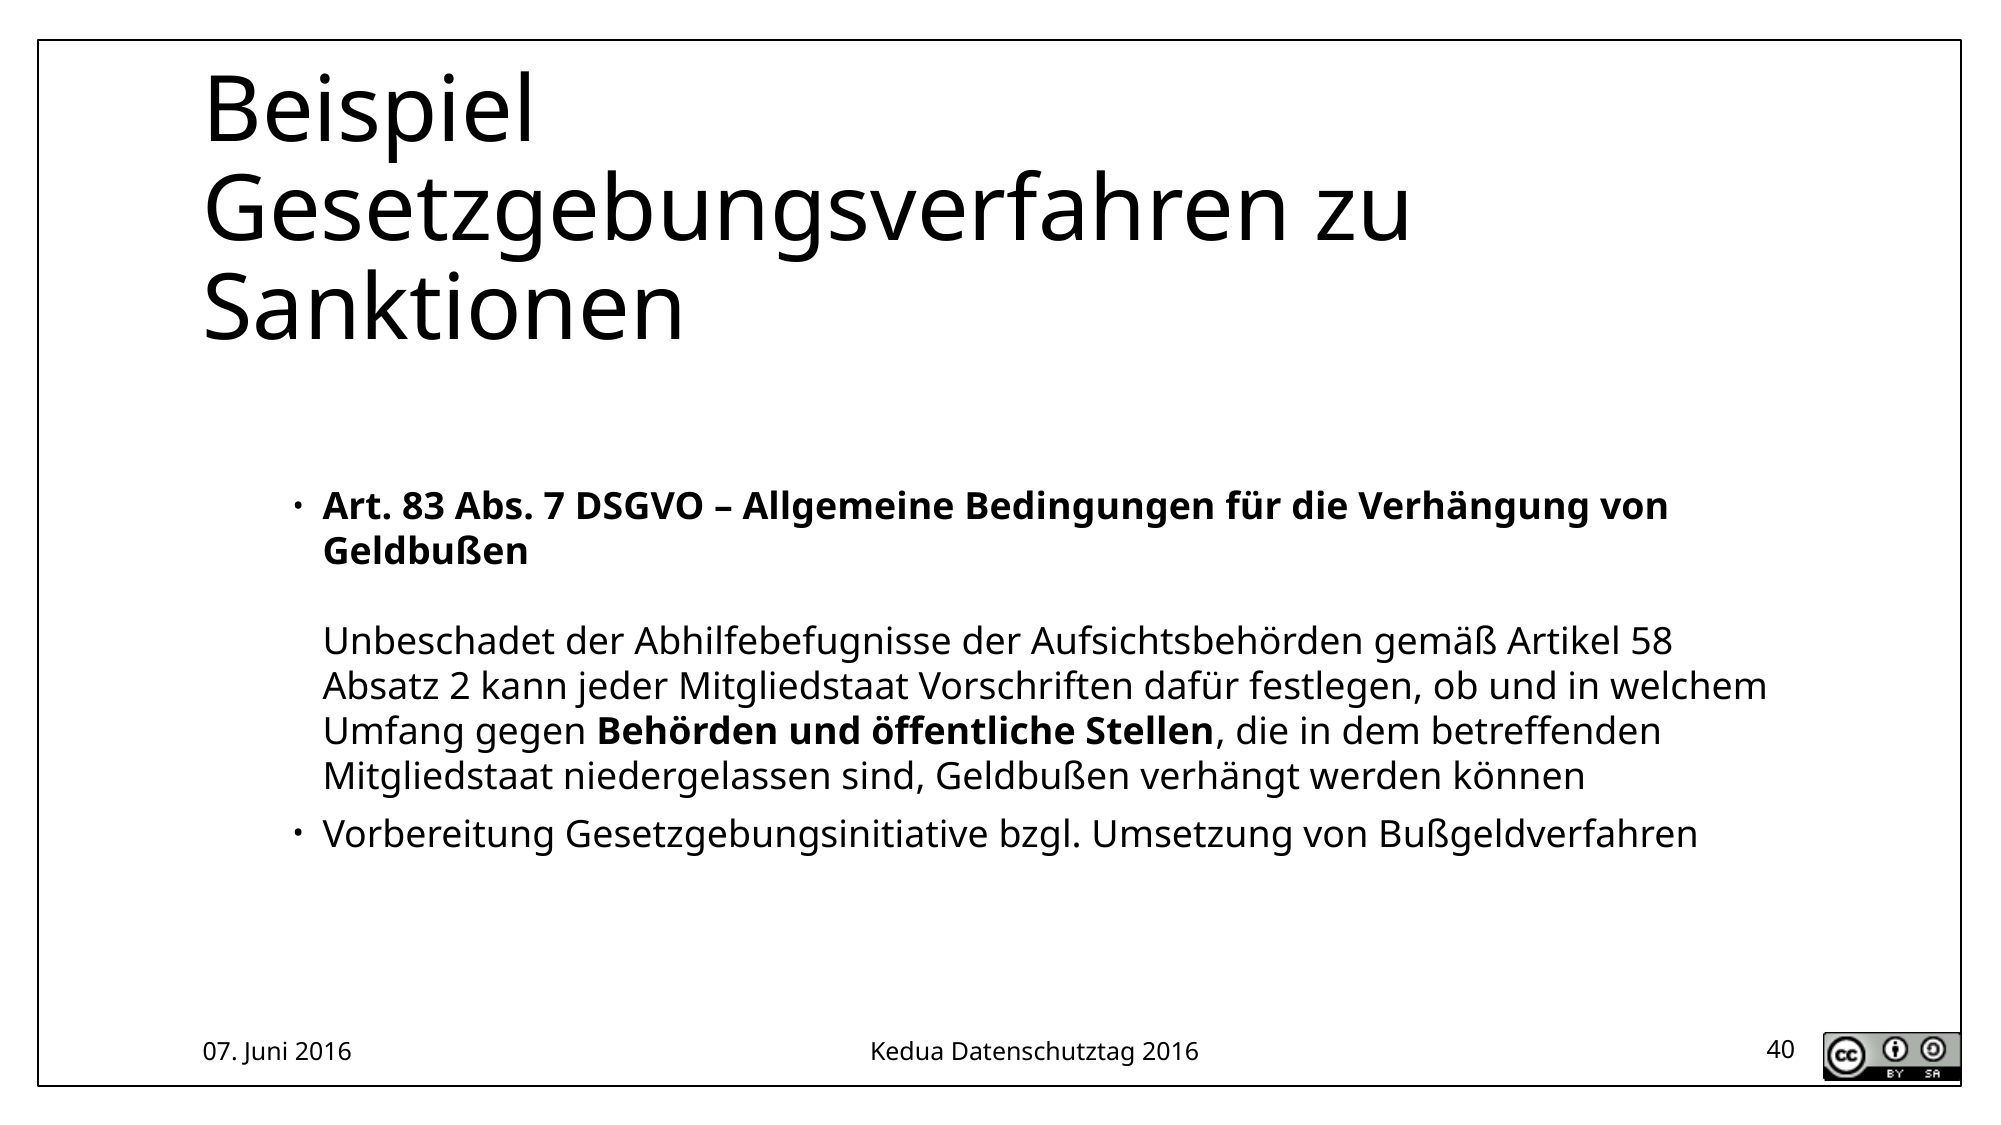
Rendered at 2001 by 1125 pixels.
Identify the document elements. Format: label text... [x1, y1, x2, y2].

slide_number 07. Juni 2016 [187, 1020, 570, 1081]
slide_number <Foliennummer> [1530, 1020, 1811, 1081]
title Beispiel Gesetzgebungsverfahren zu Sanktionen [187, 99, 1808, 323]
list Art. 83 Abs. 7 DSGVO – Allgemeine Bedingungen für die Verhängung von Geldbußen Unbeschadet der Abhilfebefugnisse der Aufsichtsbehörden gemäß Artikel 58 Absatz 2 kann jeder Mitgliedstaat Vorschriften dafür festlegen, ob und in welchem Umfang gegen Behörden und öffentliche Stellen, die in dem betreffenden Mitgliedstaat niedergelassen sind, Geldbußen verhängt werden können Vorbereitung Gesetzgebungsinitiative bzgl. Umsetzung von Bußgeldverfahren [187, 337, 1808, 1000]
footer Kedua Datenschutztag 2016 [647, 1020, 1422, 1081]
picture [1823, 1032, 1962, 1081]
